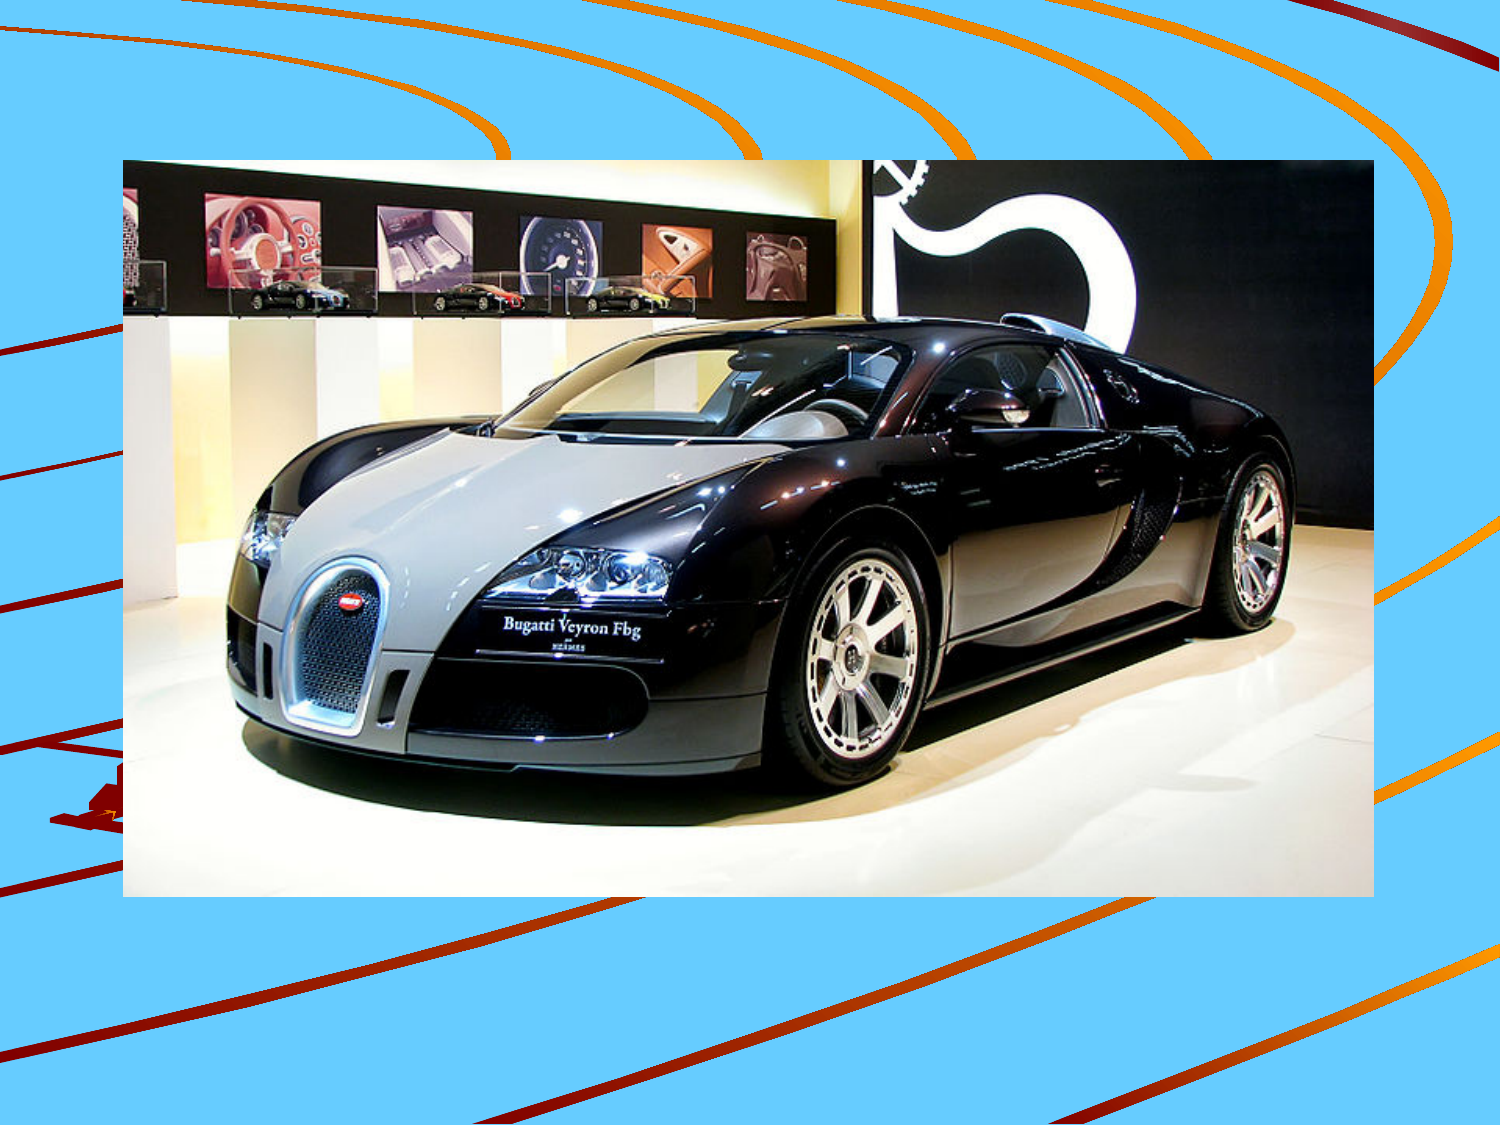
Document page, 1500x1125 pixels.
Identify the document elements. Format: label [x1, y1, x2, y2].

picture [123, 160, 1374, 897]
